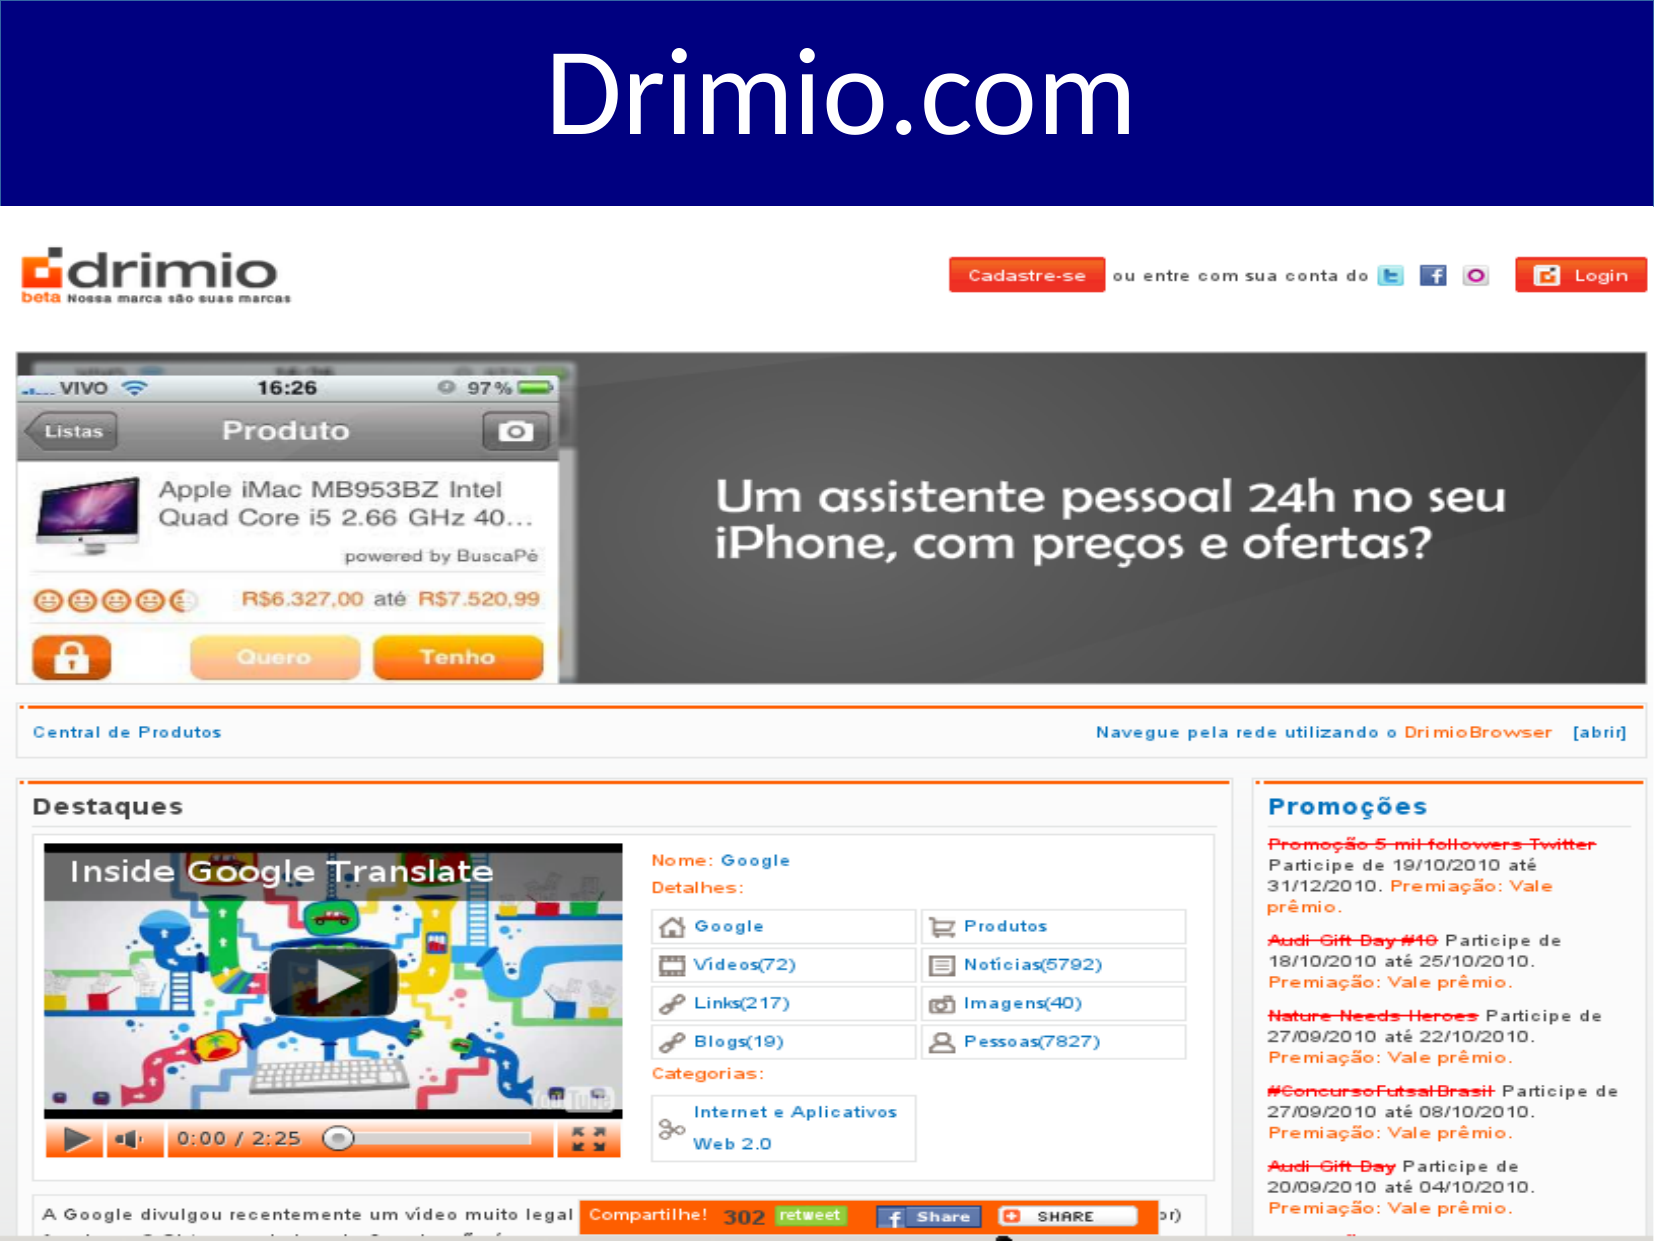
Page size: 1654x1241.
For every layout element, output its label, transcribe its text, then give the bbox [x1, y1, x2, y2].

title Drimio.com [0, 0, 1654, 206]
picture [0, 206, 1654, 1241]
